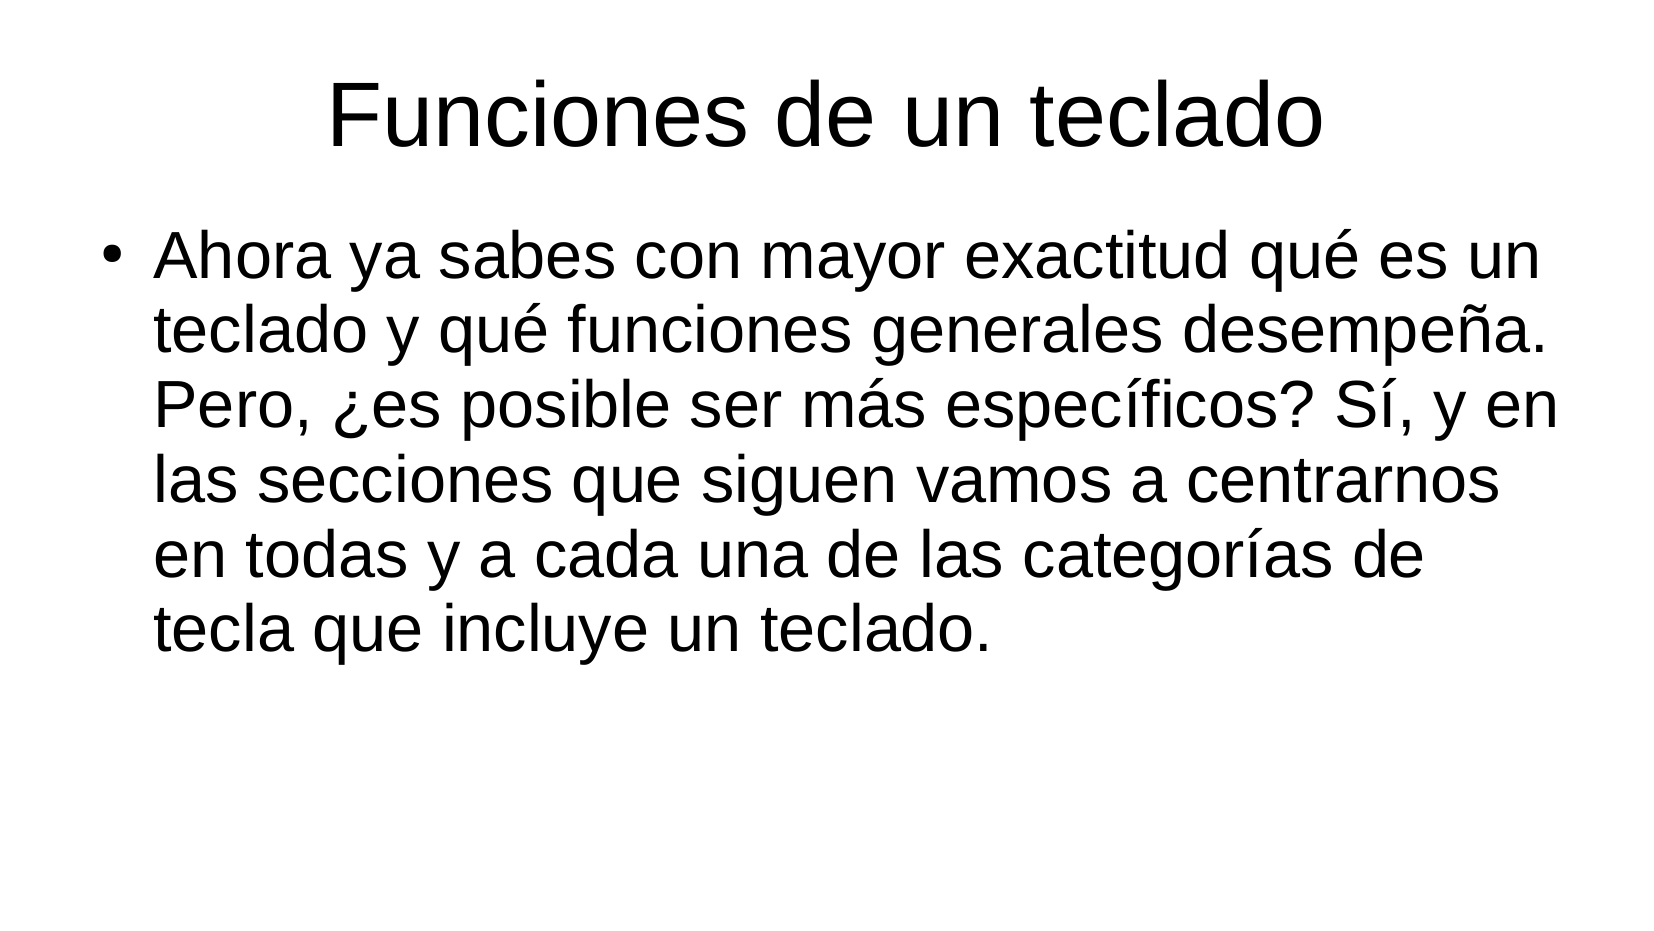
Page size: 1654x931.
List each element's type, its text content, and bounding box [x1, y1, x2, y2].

list Ahora ya sabes con mayor exactitud qué es un teclado y qué funciones generales desempeña. Pero, ¿es posible ser más específicos? Sí, y en las secciones que siguen vamos a centrarnos en todas y a cada una de las categorías de tecla que incluye un teclado. [82, 217, 1571, 758]
title Funciones de un teclado [82, 37, 1571, 193]
